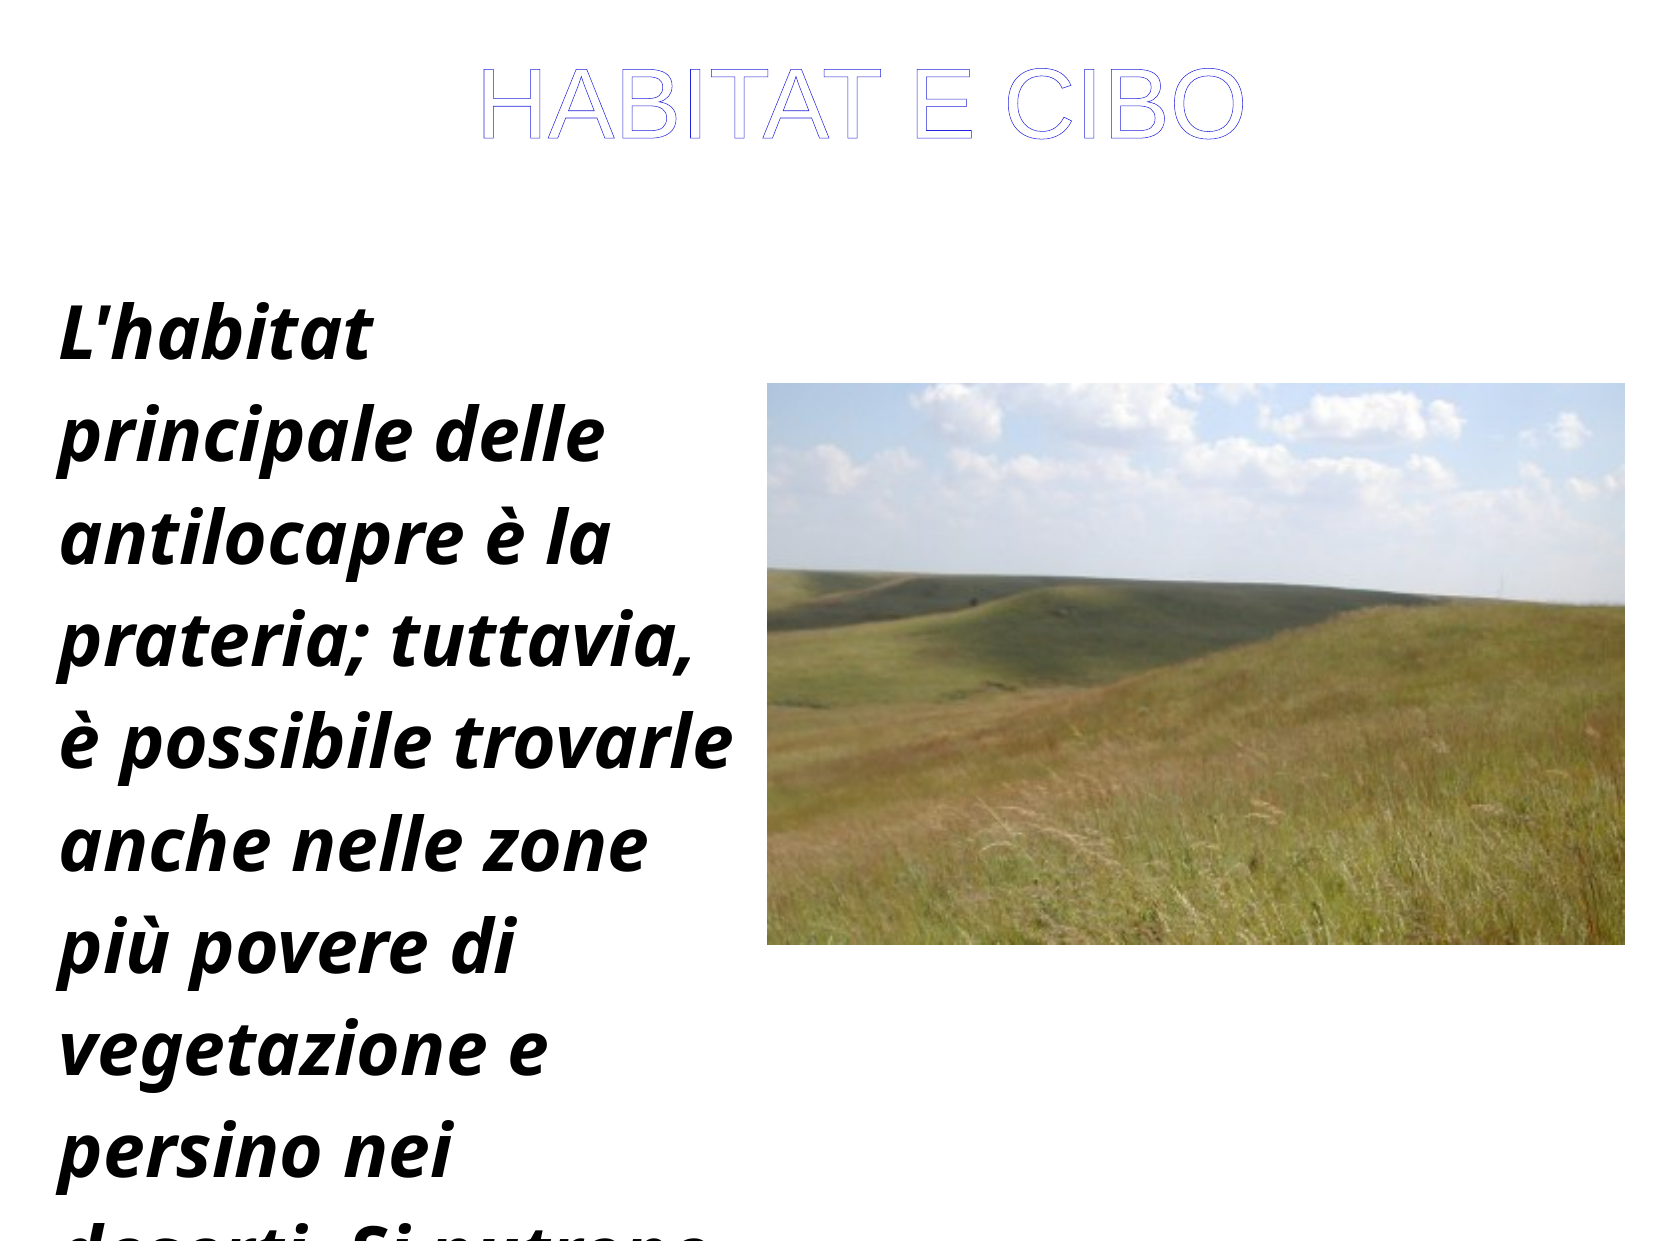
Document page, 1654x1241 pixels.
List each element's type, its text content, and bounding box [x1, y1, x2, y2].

list L'habitat principale delle antilocapre è la prateria; tuttavia, è possibile trovarle anche nelle zone più povere di vegetazione e persino nei deserti. Si nutrono di cactus, erba, arbusti e germogli. [59, 147, 739, 1196]
picture [767, 383, 1625, 945]
title HABITAT E CIBO [118, 0, 1607, 208]
